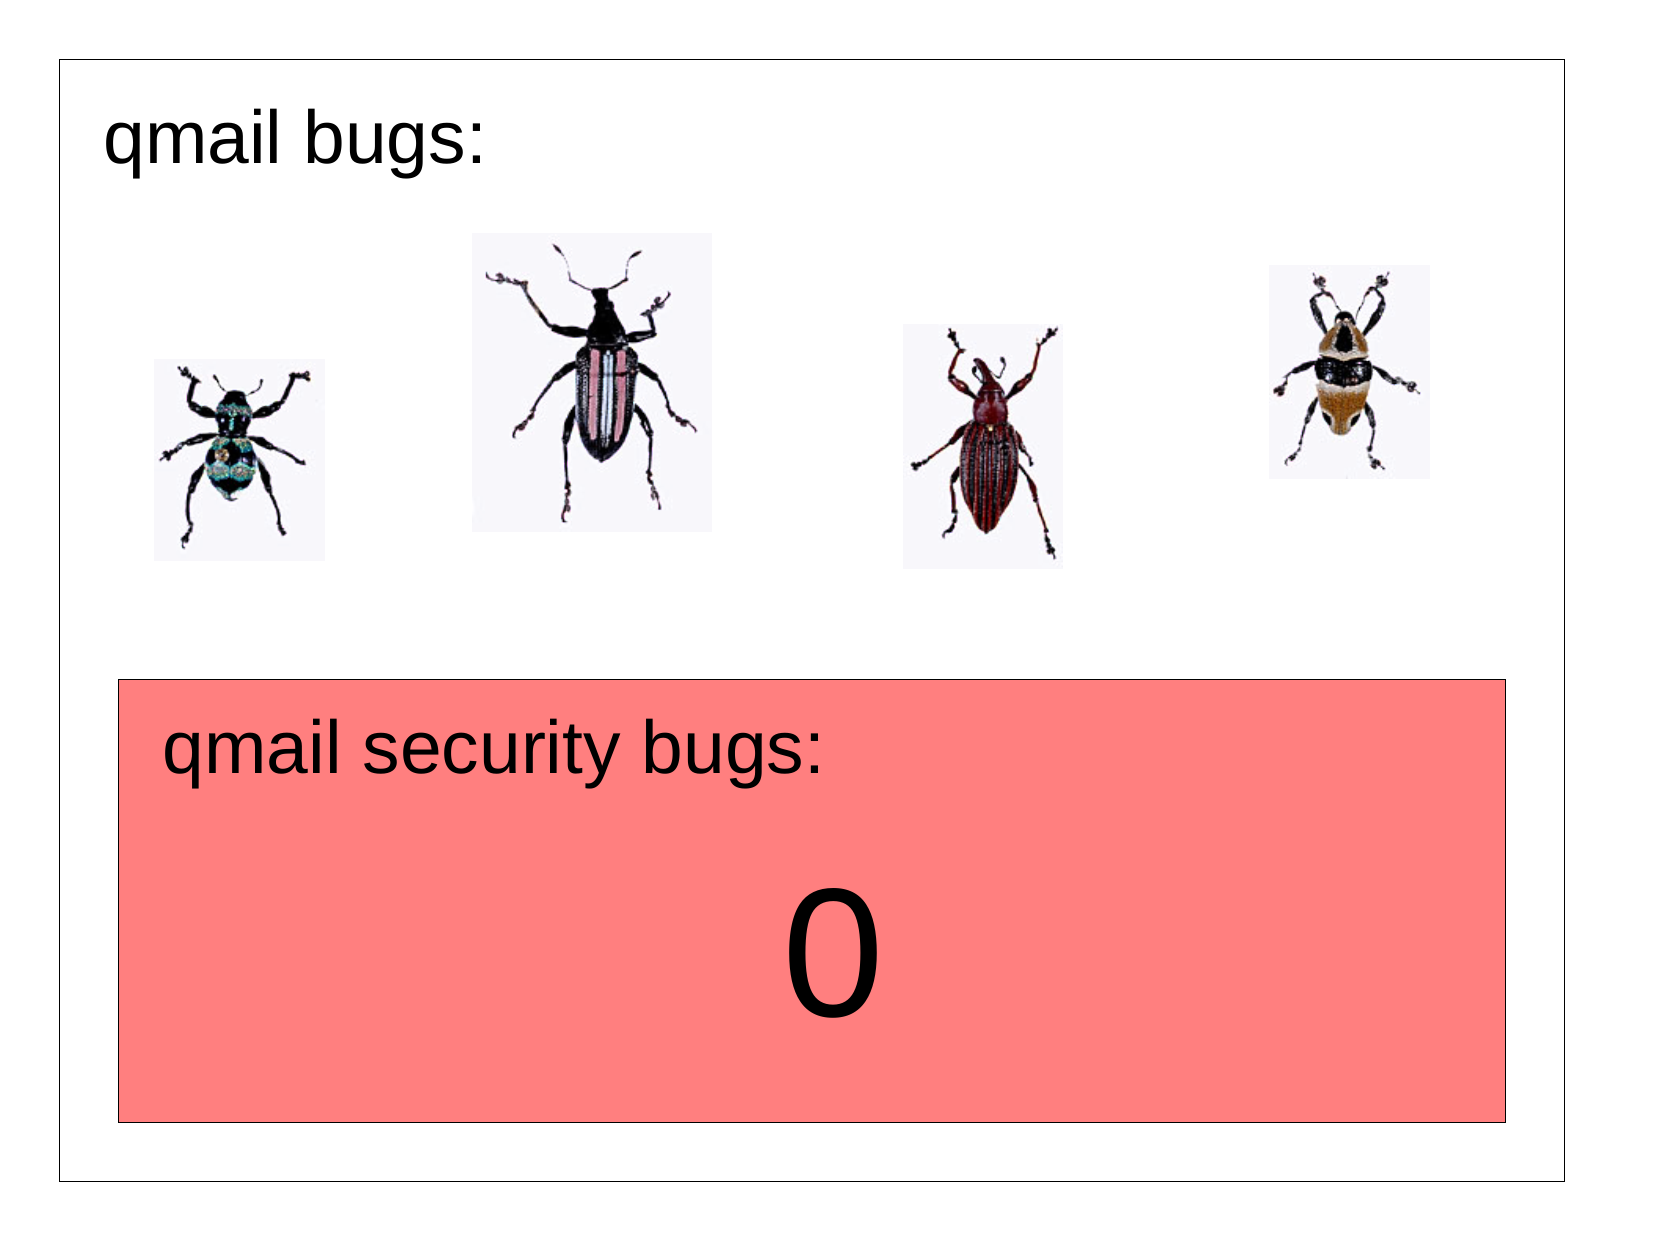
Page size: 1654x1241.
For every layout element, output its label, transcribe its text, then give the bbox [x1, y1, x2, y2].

picture [472, 233, 712, 532]
text_box qmail security bugs: [147, 698, 886, 798]
text_box [118, 679, 1506, 1123]
text_box qmail bugs: [88, 88, 709, 188]
picture [154, 359, 325, 562]
picture [903, 324, 1063, 569]
text_box 0 [767, 843, 916, 1063]
picture [1269, 265, 1430, 479]
